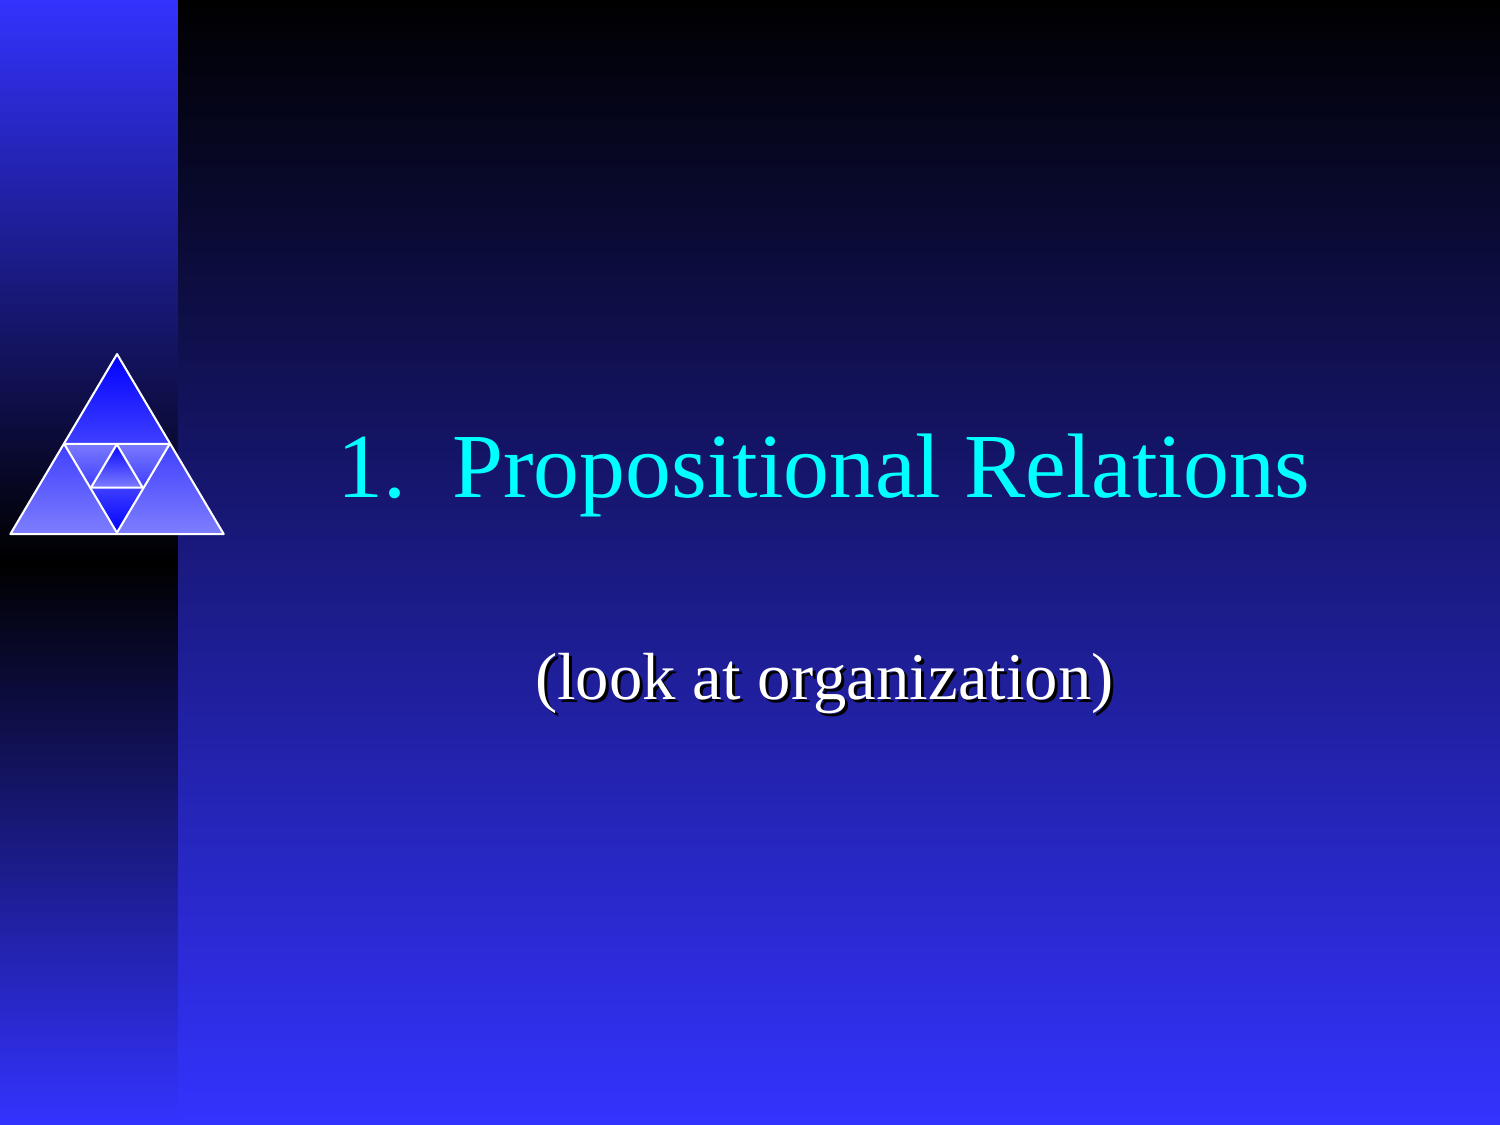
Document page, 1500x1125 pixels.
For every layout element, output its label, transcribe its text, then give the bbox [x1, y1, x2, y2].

subtitle (look at organization) [300, 637, 1351, 926]
title 1. Propositional Relations [187, 374, 1463, 563]
